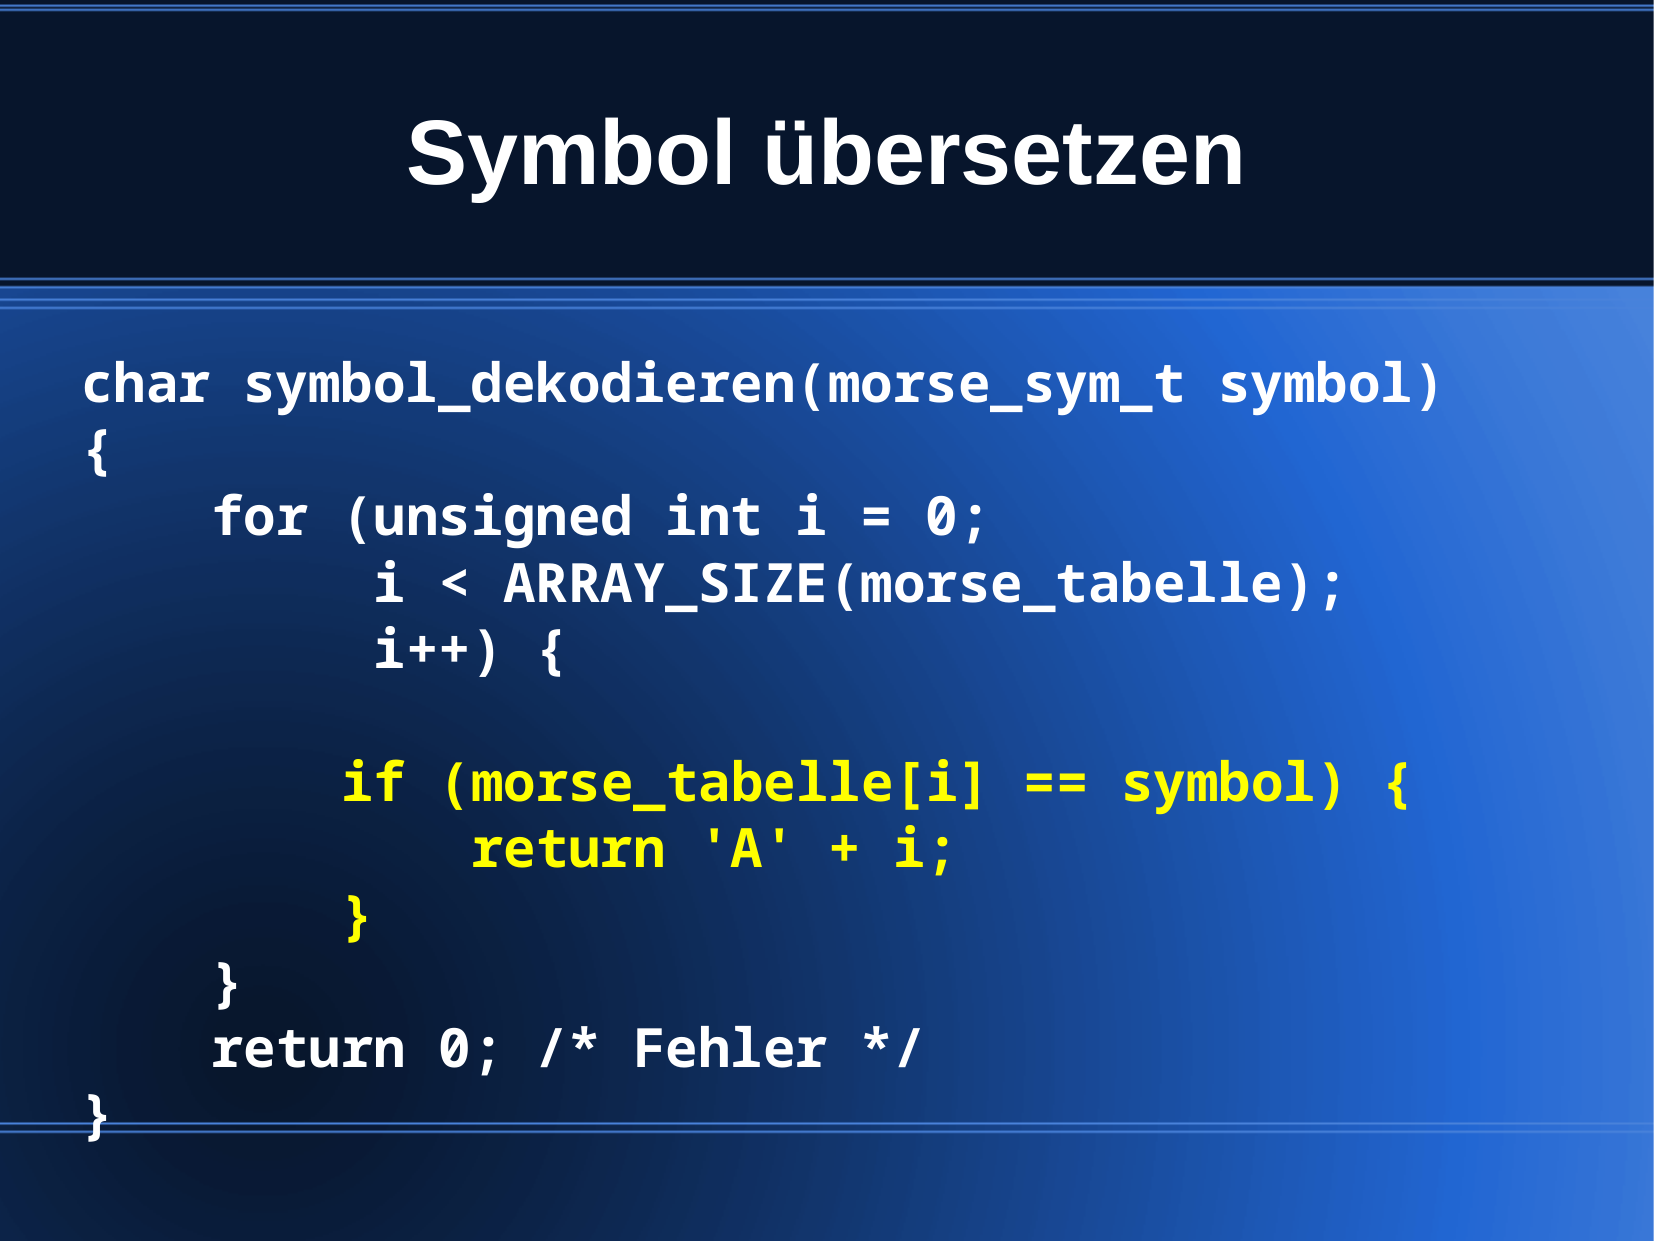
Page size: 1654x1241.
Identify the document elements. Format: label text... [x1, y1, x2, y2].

title Symbol übersetzen [82, 49, 1571, 257]
picture [0, 0, 1654, 1241]
list char symbol_dekodieren(morse_sym_t symbol) { for (unsigned int i = 0; i < ARRAY_SIZE(morse_tabelle); i++) { if (morse_tabelle[i] == symbol) { return 'A' + i; } } return 0; /* Fehler */ } [81, 372, 1570, 1118]
